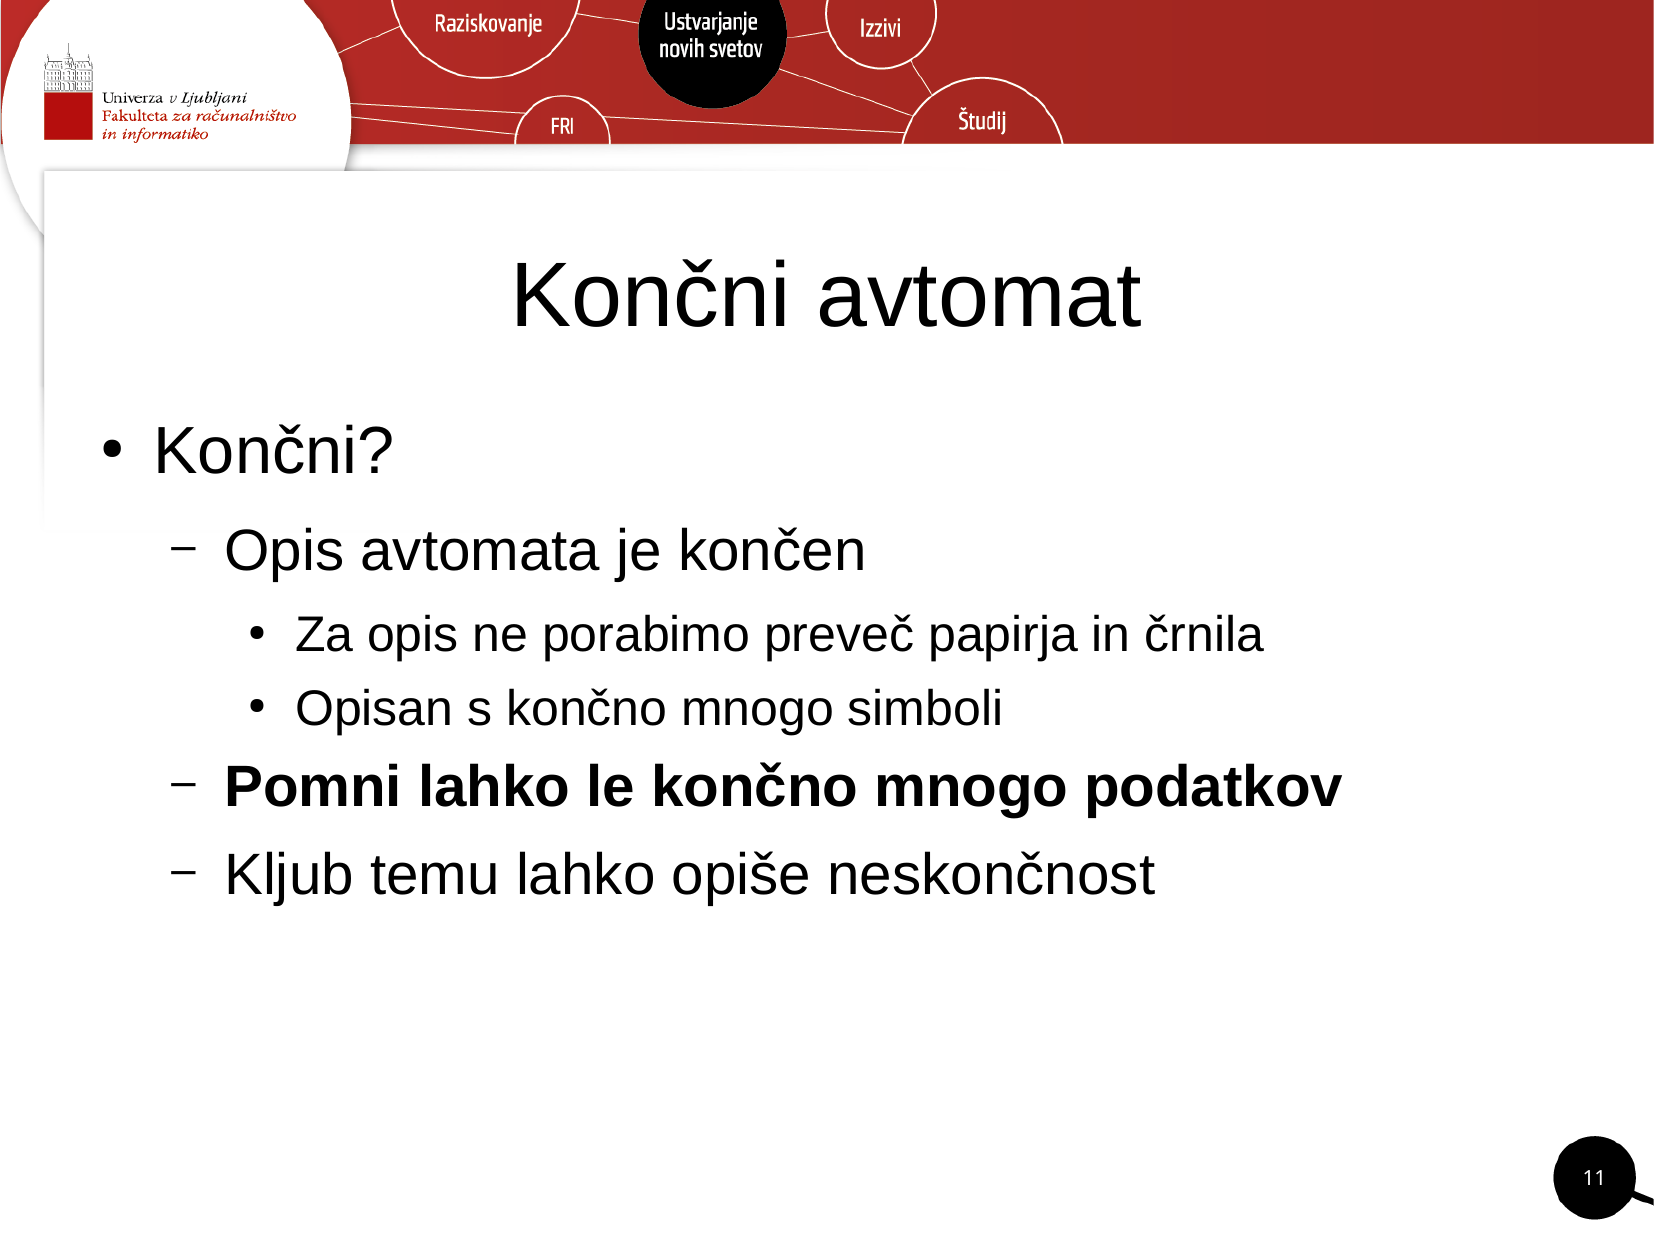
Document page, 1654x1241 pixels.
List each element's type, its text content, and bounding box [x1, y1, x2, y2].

list Končni? Opis avtomata je končen Za opis ne porabimo preveč papirja in črnila Opisan s končno mnogo simboli Pomni lahko le končno mnogo podatkov Kljub temu lahko opiše neskončnost [82, 413, 1538, 1010]
title Končni avtomat [82, 191, 1571, 399]
picture [0, 0, 1654, 1241]
text_box <številka> [1553, 1145, 1636, 1212]
